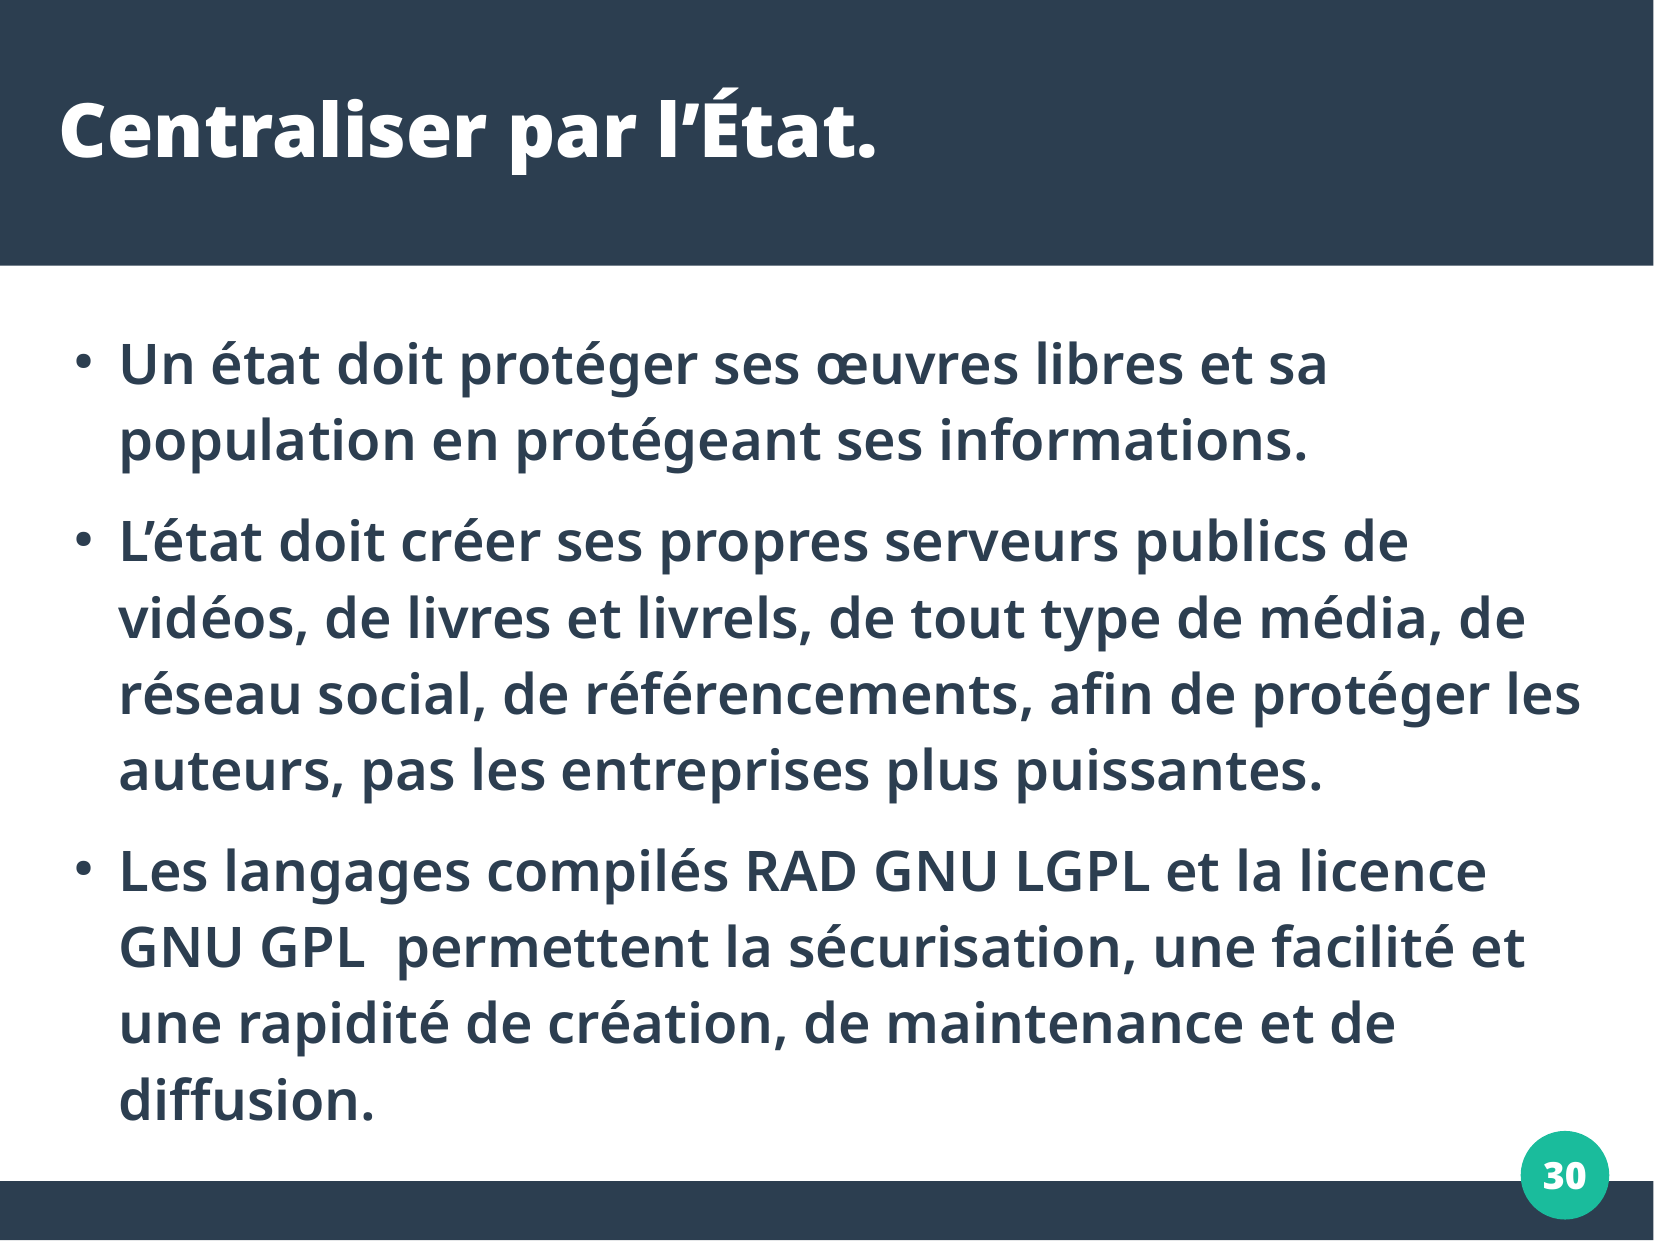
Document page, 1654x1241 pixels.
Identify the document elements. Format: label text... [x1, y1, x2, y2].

list Un état doit protéger ses œuvres libres et sa population en protégeant ses informations. L’état doit créer ses propres serveurs publics de vidéos, de livres et livrels, de tout type de média, de réseau social, de référencements, afin de protéger les auteurs, pas les entreprises plus puissantes. Les langages compilés RAD GNU LGPL et la licence GNU GPL permettent la sécurisation, une facilité et une rapidité de création, de maintenance et de diffusion. [59, 324, 1595, 1152]
title Centraliser par l’État. [59, 49, 1595, 207]
